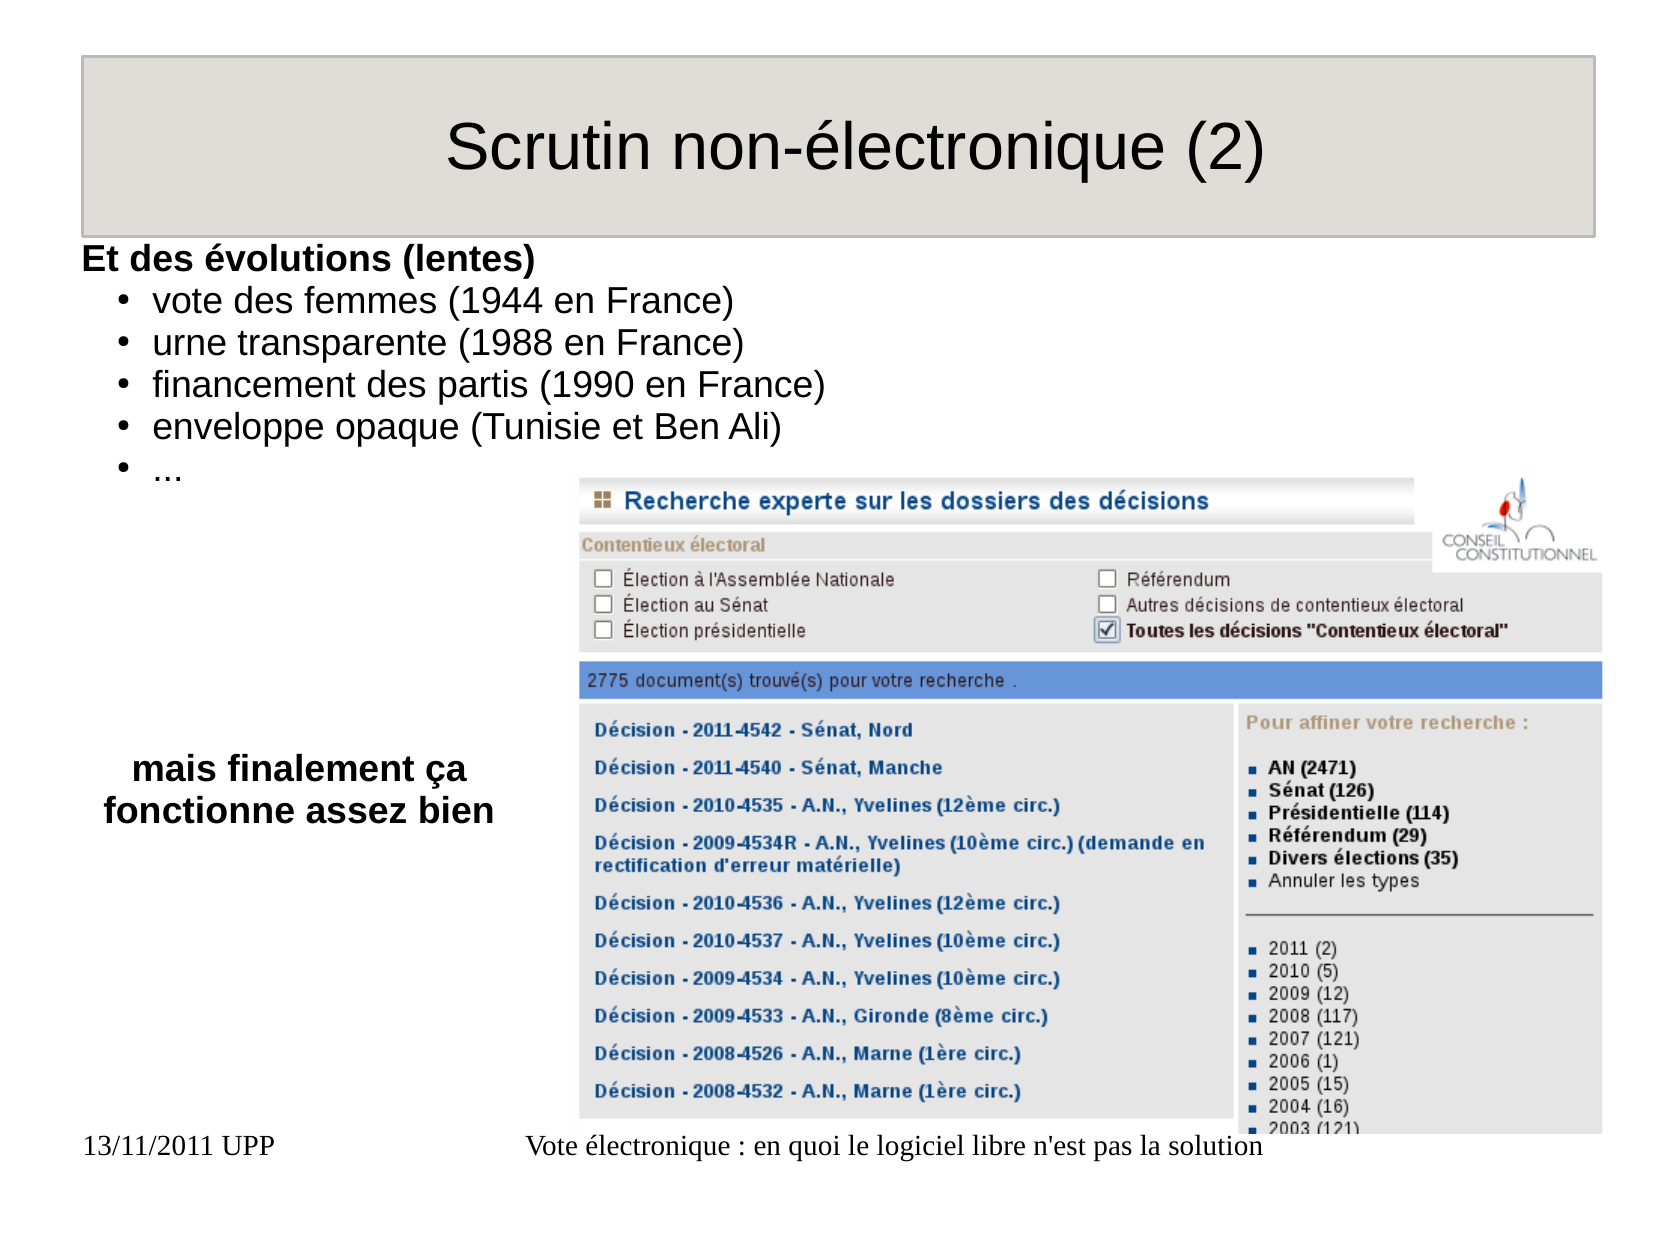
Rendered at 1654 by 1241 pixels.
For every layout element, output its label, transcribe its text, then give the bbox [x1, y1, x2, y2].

text_box Et des évolutions (lentes) vote des femmes (1944 en France) urne transparente (1988 en France) financement des partis (1990 en France) enveloppe opaque (Tunisie et Ben Ali) ... [66, 230, 1536, 527]
picture [572, 472, 1610, 1134]
text_box mais finalement ça fonctionne assez bien [88, 740, 511, 853]
title Scrutin non-électronique (2) [82, 56, 1595, 237]
